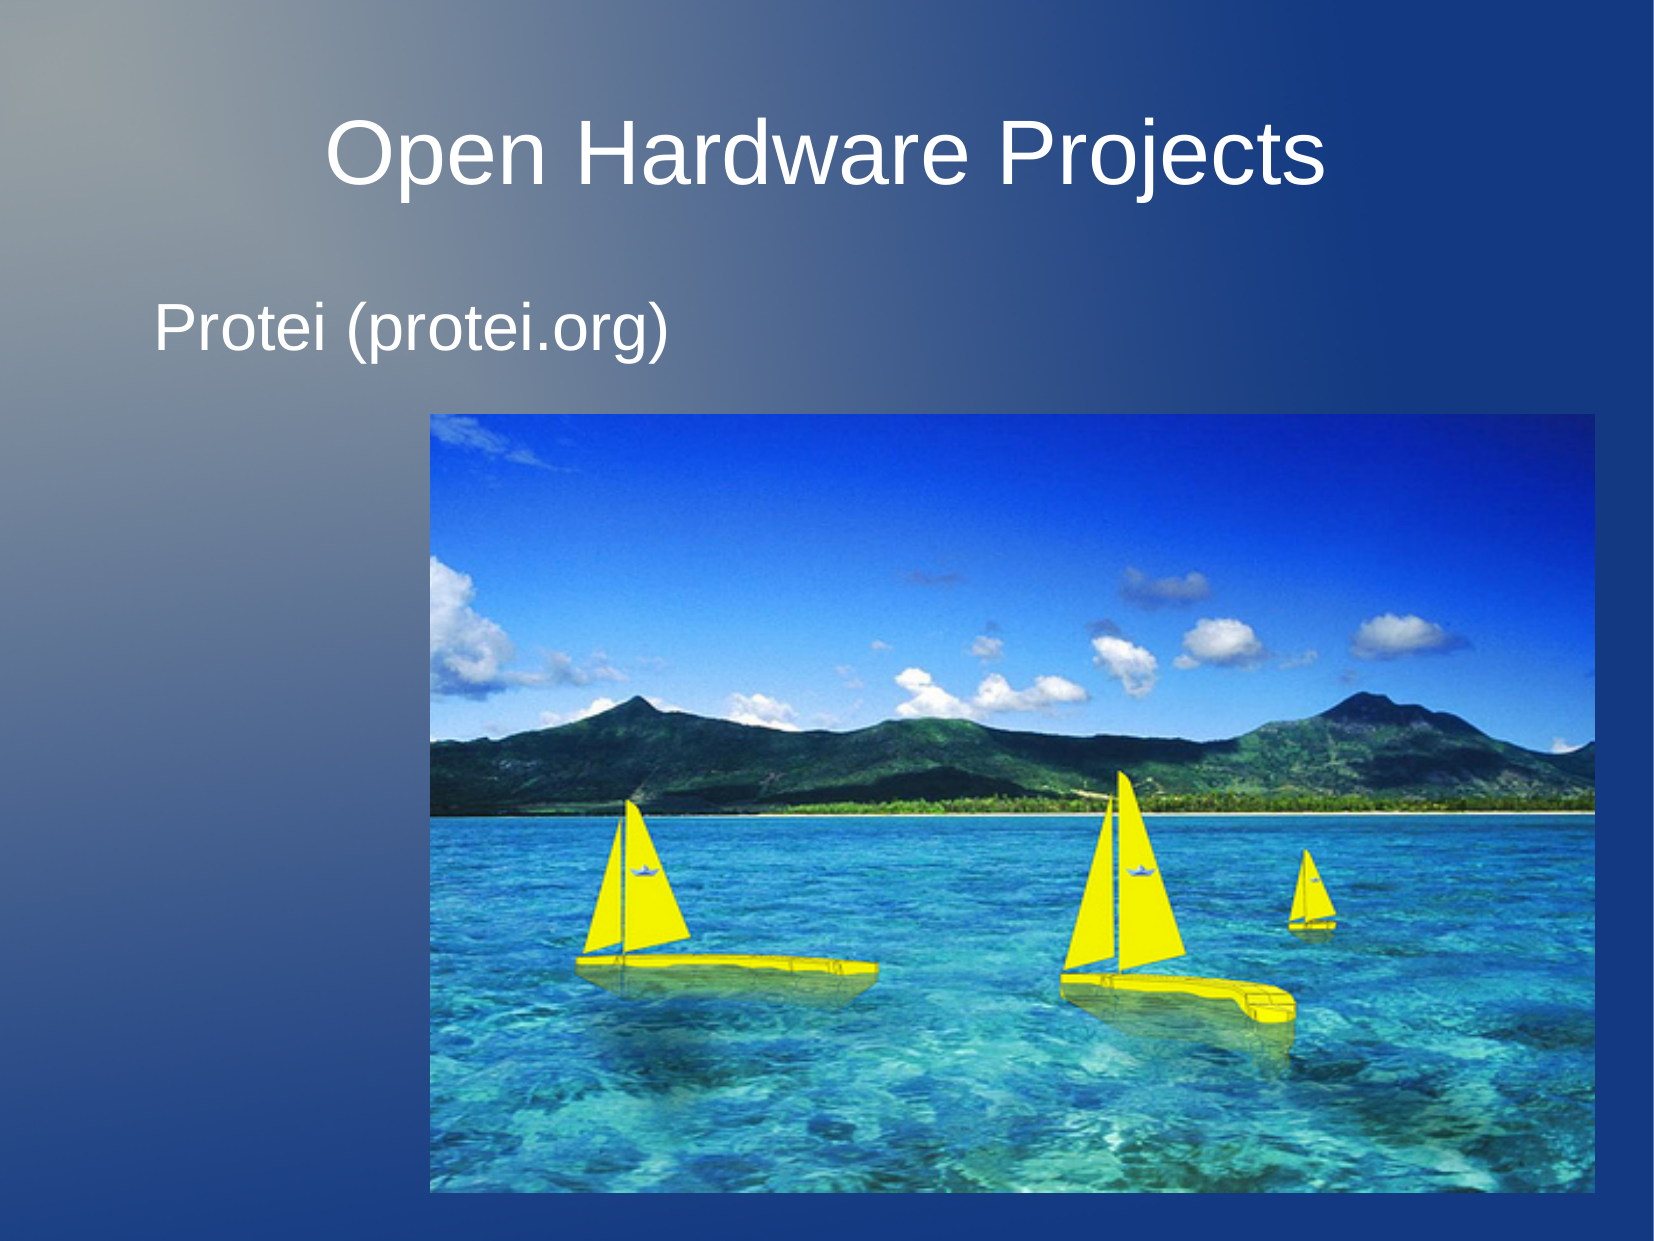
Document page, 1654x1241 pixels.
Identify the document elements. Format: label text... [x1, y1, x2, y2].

title Open Hardware Projects [82, 49, 1571, 257]
list Protei (protei.org) [82, 290, 1571, 1109]
picture [0, 0, 1654, 1241]
